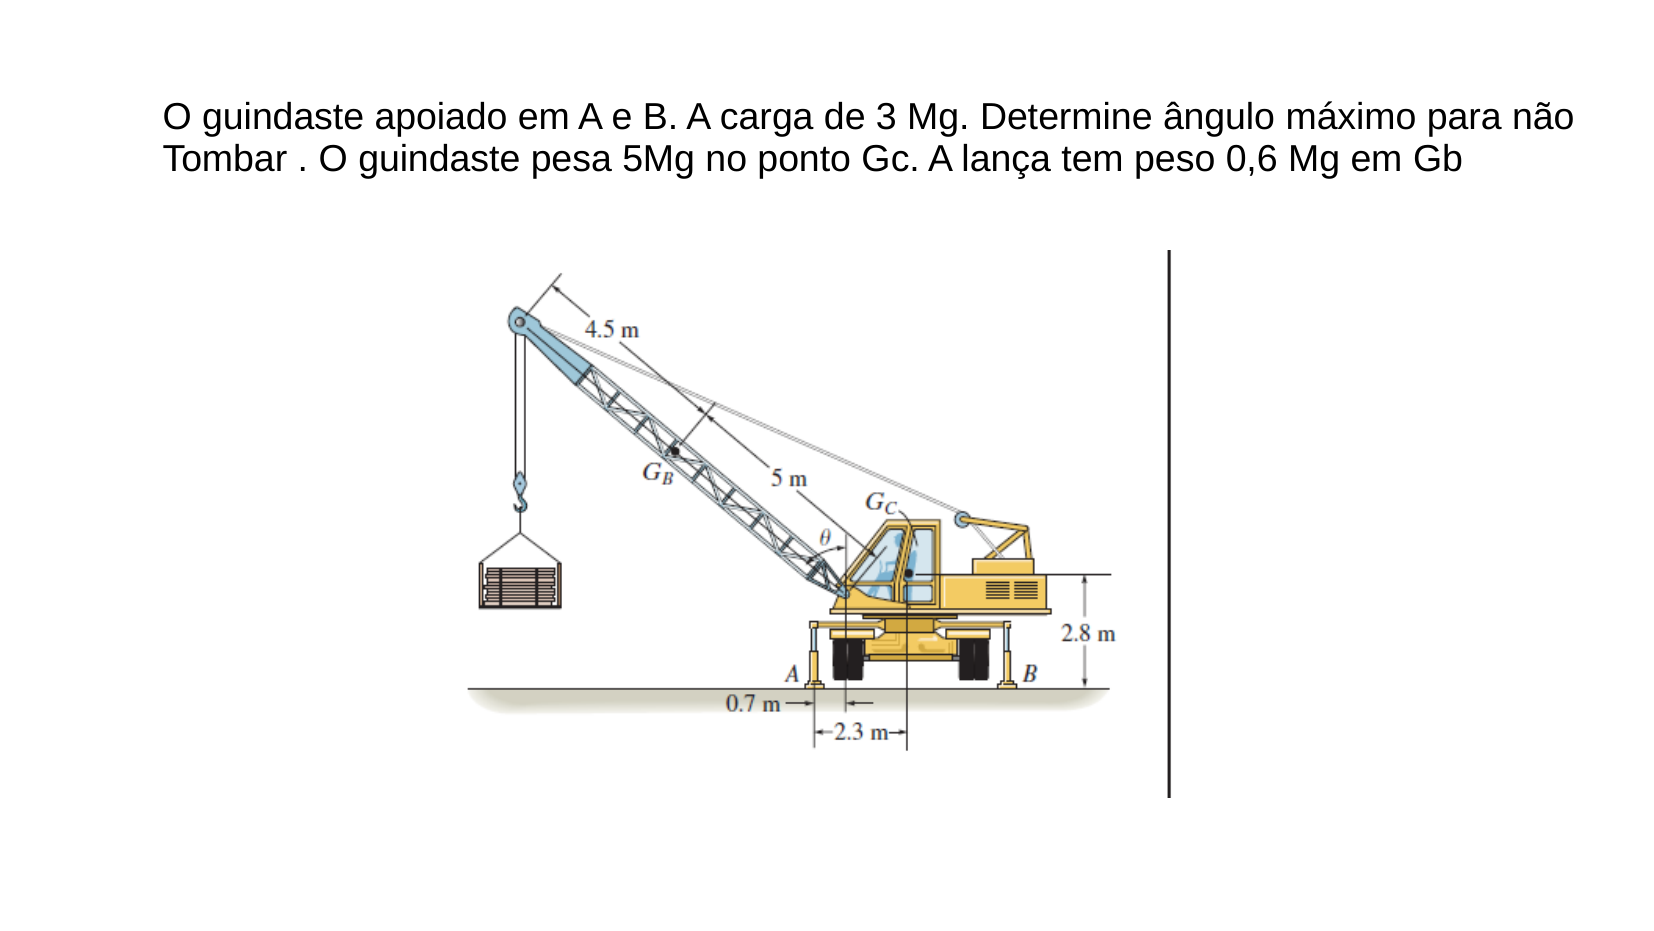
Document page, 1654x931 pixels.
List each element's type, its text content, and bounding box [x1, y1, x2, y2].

text_box O guindaste apoiado em A e B. A carga de 3 Mg. Determine ângulo máximo para não Tombar . O guindaste pesa 5Mg no ponto Gc. A lança tem peso 0,6 Mg em Gb [147, 88, 1601, 188]
picture [407, 250, 1182, 798]
